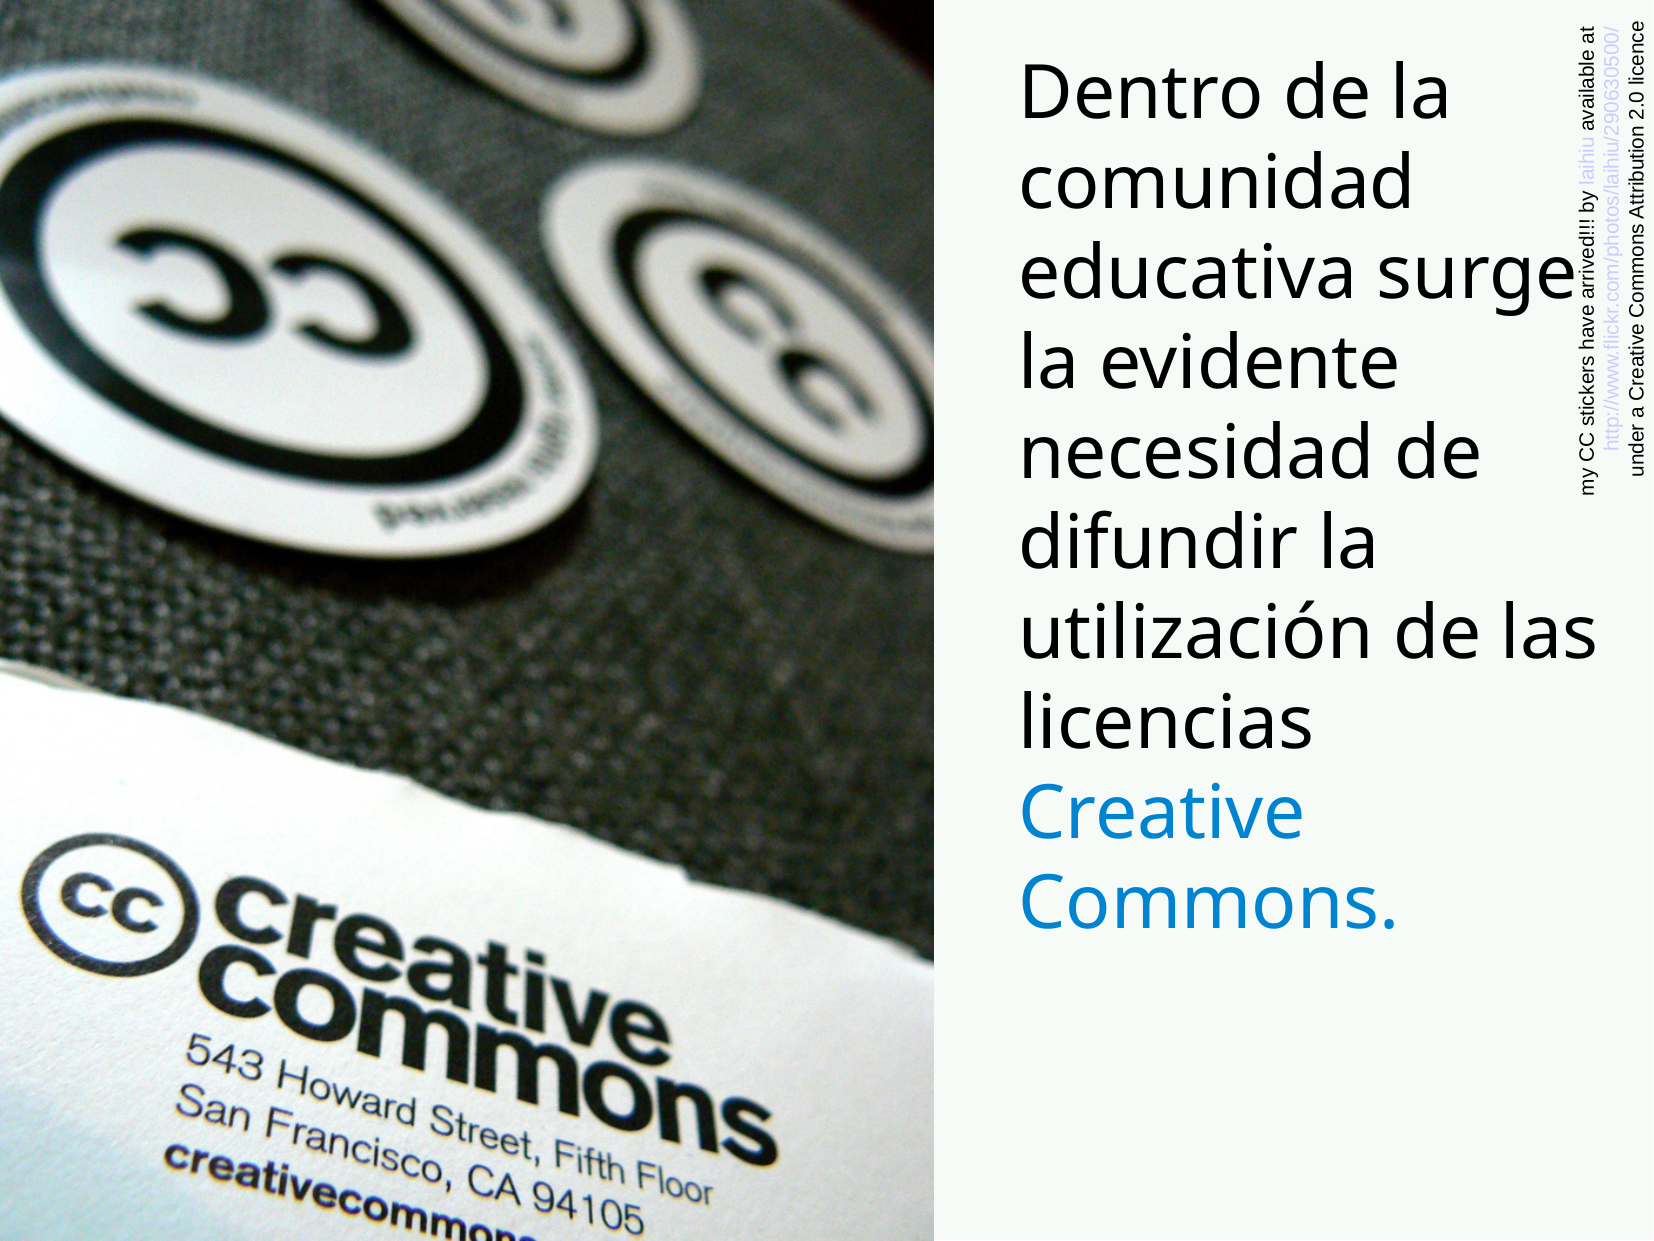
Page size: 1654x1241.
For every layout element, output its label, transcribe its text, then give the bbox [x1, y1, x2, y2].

text_box Dentro de la comunidad educativa surge la evidente necesidad de difundir la utilización de las licencias Creative Commons. [968, 35, 1620, 951]
picture [0, 0, 934, 1241]
text_box my CC stickers have arrived!!! by laihiu available at http://www.flickr.com/photos/laihiu/290630500/ under a Creative Commons Attribution 2.0 licence [1565, 6, 1654, 547]
